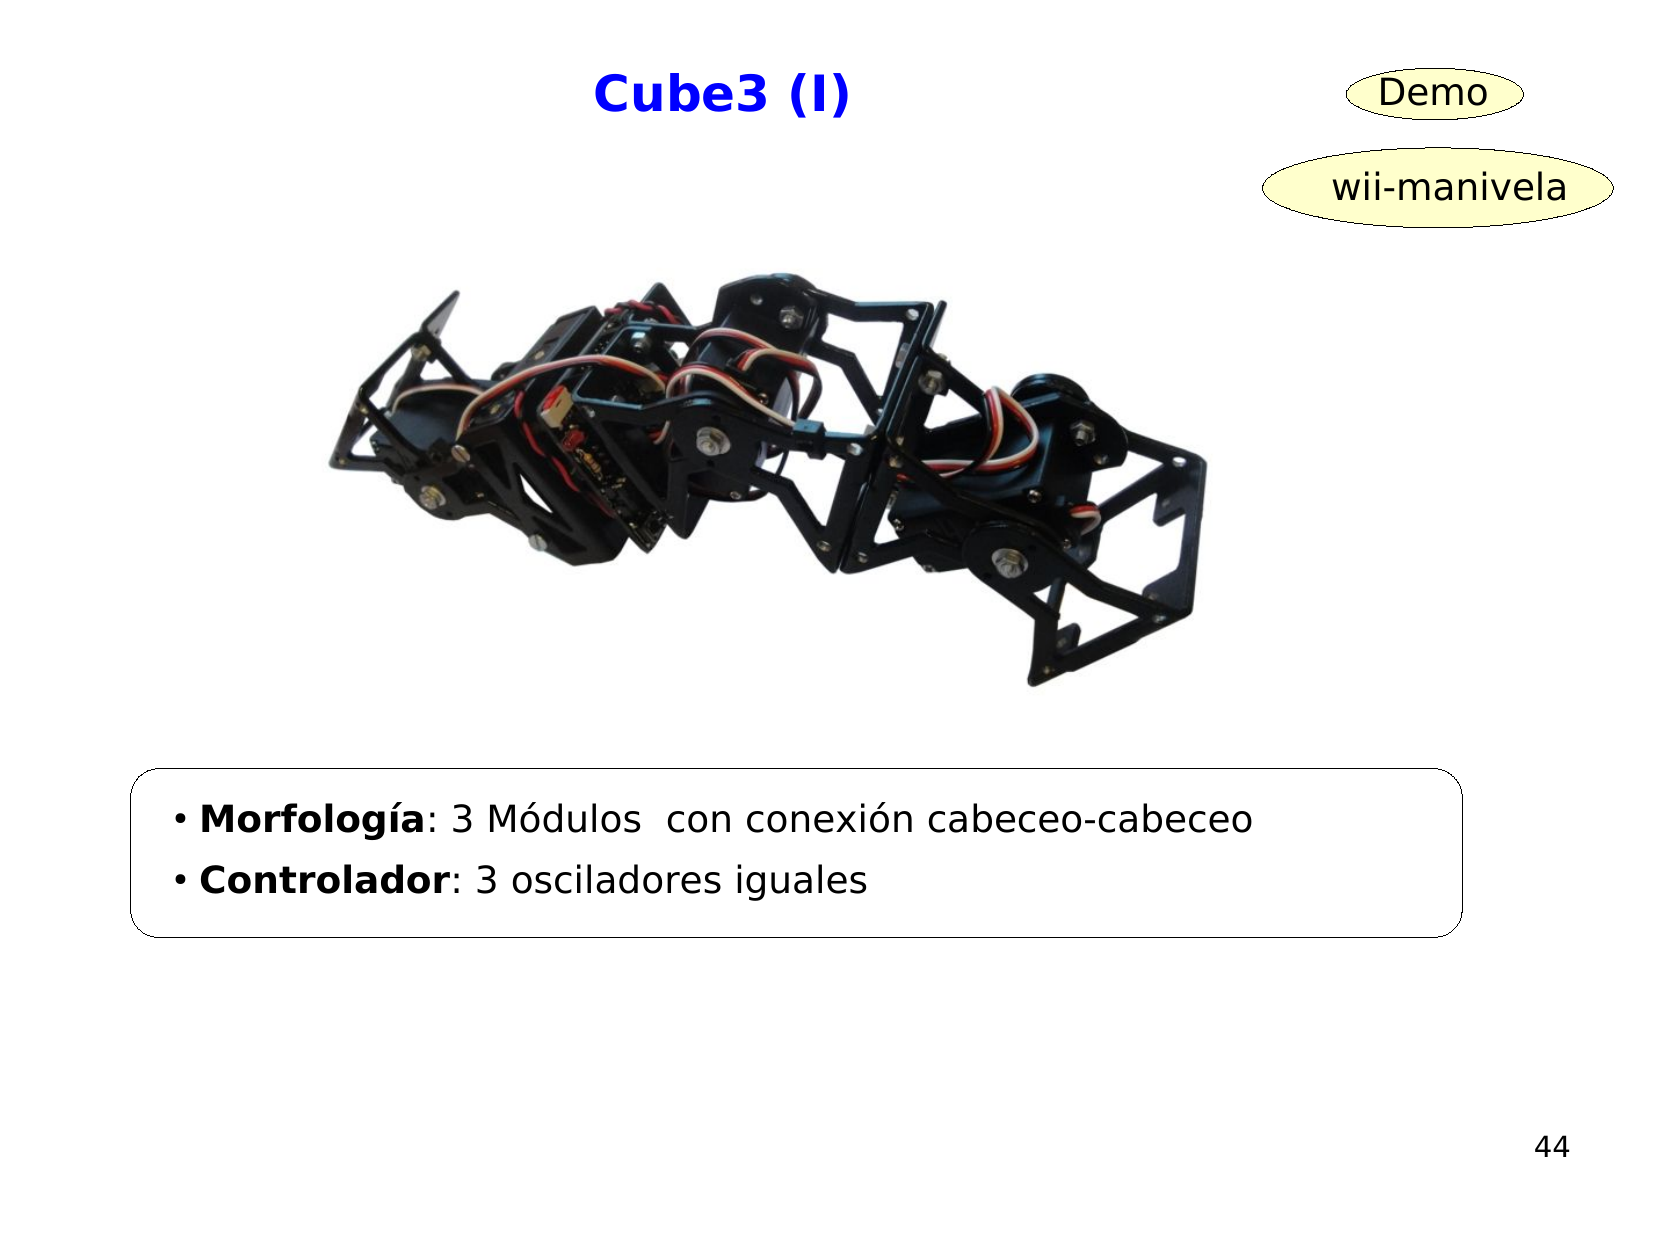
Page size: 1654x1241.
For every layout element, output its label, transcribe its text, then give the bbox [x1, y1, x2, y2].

text_box [1346, 79, 1362, 109]
text_box [1584, 165, 1614, 210]
text_box [1262, 159, 1316, 217]
text_box Demo [1362, 63, 1516, 122]
text_box Morfología: 3 Módulos con conexión cabeceo-cabeceo Controlador: 3 osciladores iguales [159, 790, 1270, 910]
text_box wii-manivela [1316, 158, 1584, 217]
picture [303, 250, 1231, 708]
text_box [1321, 147, 1555, 158]
text_box [1516, 83, 1524, 105]
text_box Cube3 (I) [578, 57, 867, 131]
text_box [1318, 217, 1558, 228]
